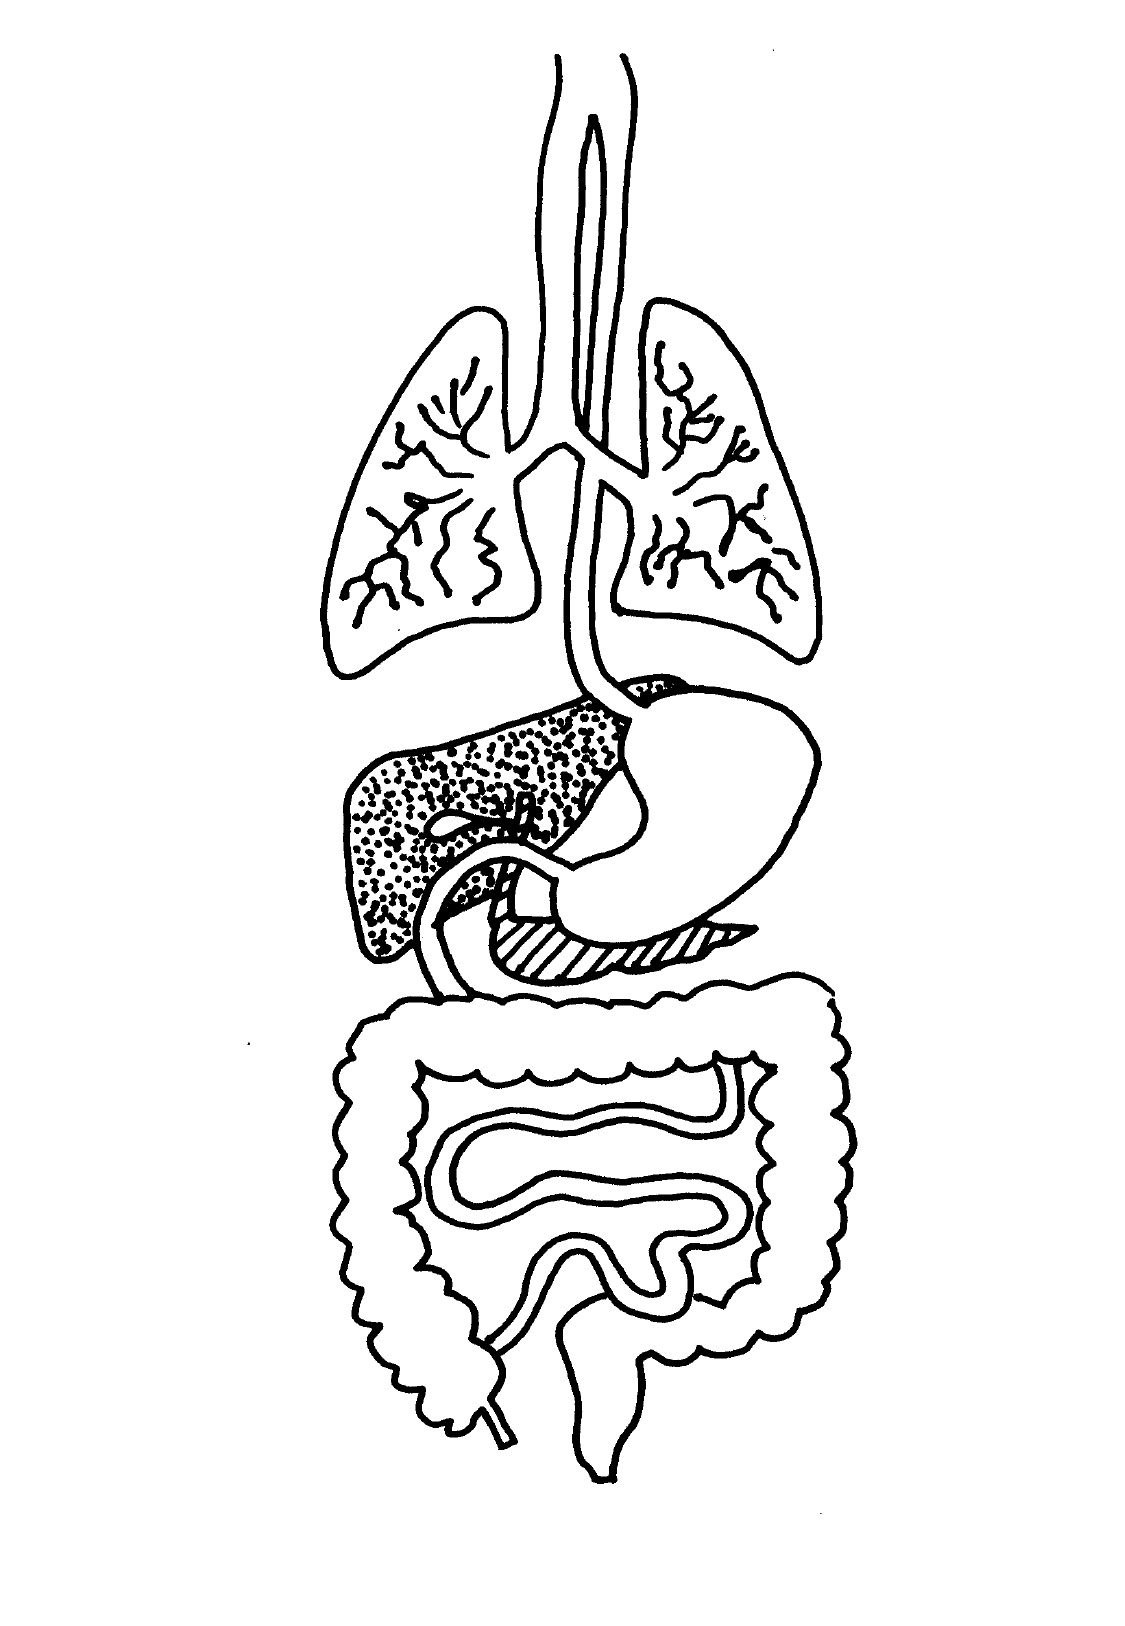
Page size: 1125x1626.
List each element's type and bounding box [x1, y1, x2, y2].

picture [208, 0, 925, 1568]
